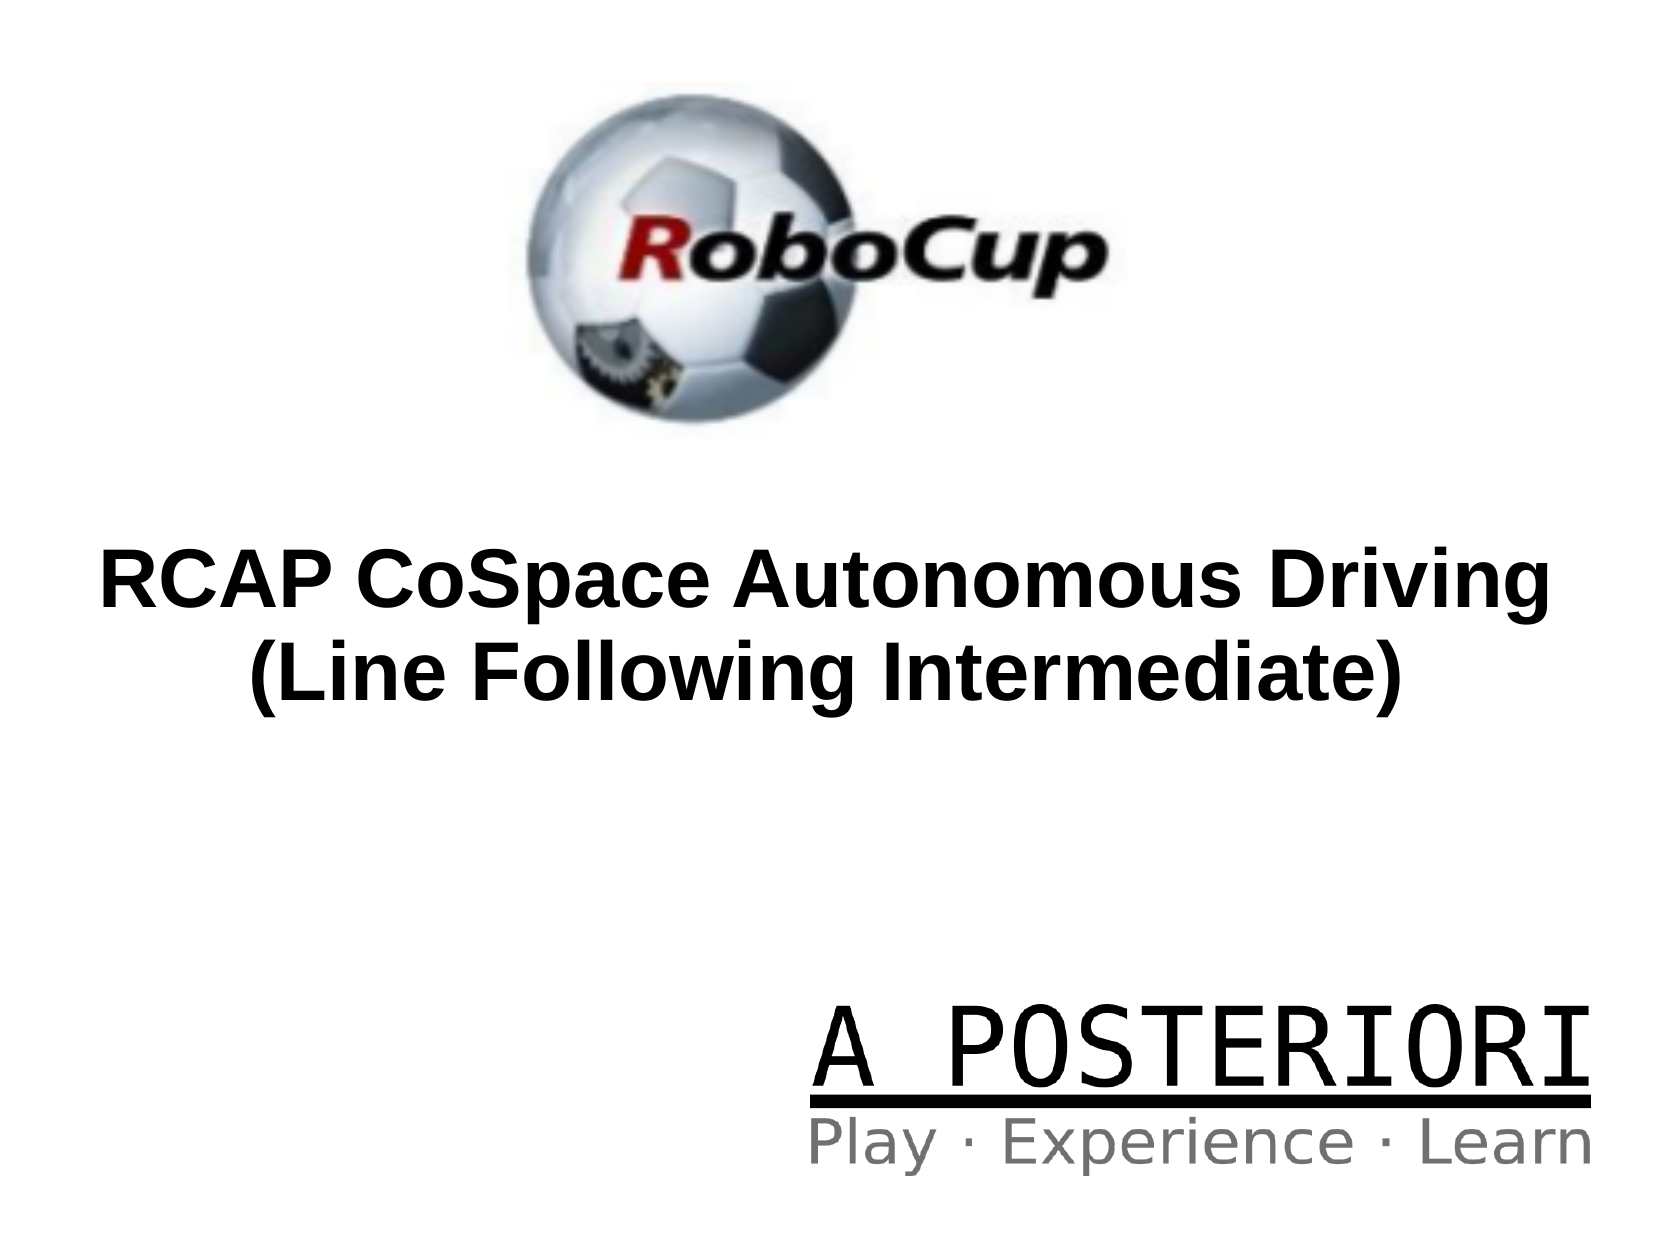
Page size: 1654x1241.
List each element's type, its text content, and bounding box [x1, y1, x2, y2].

text_box RCAP CoSpace Autonomous Driving (Line Following Intermediate) [0, 524, 1654, 894]
picture [810, 1004, 1591, 1176]
picture [507, 82, 1130, 444]
